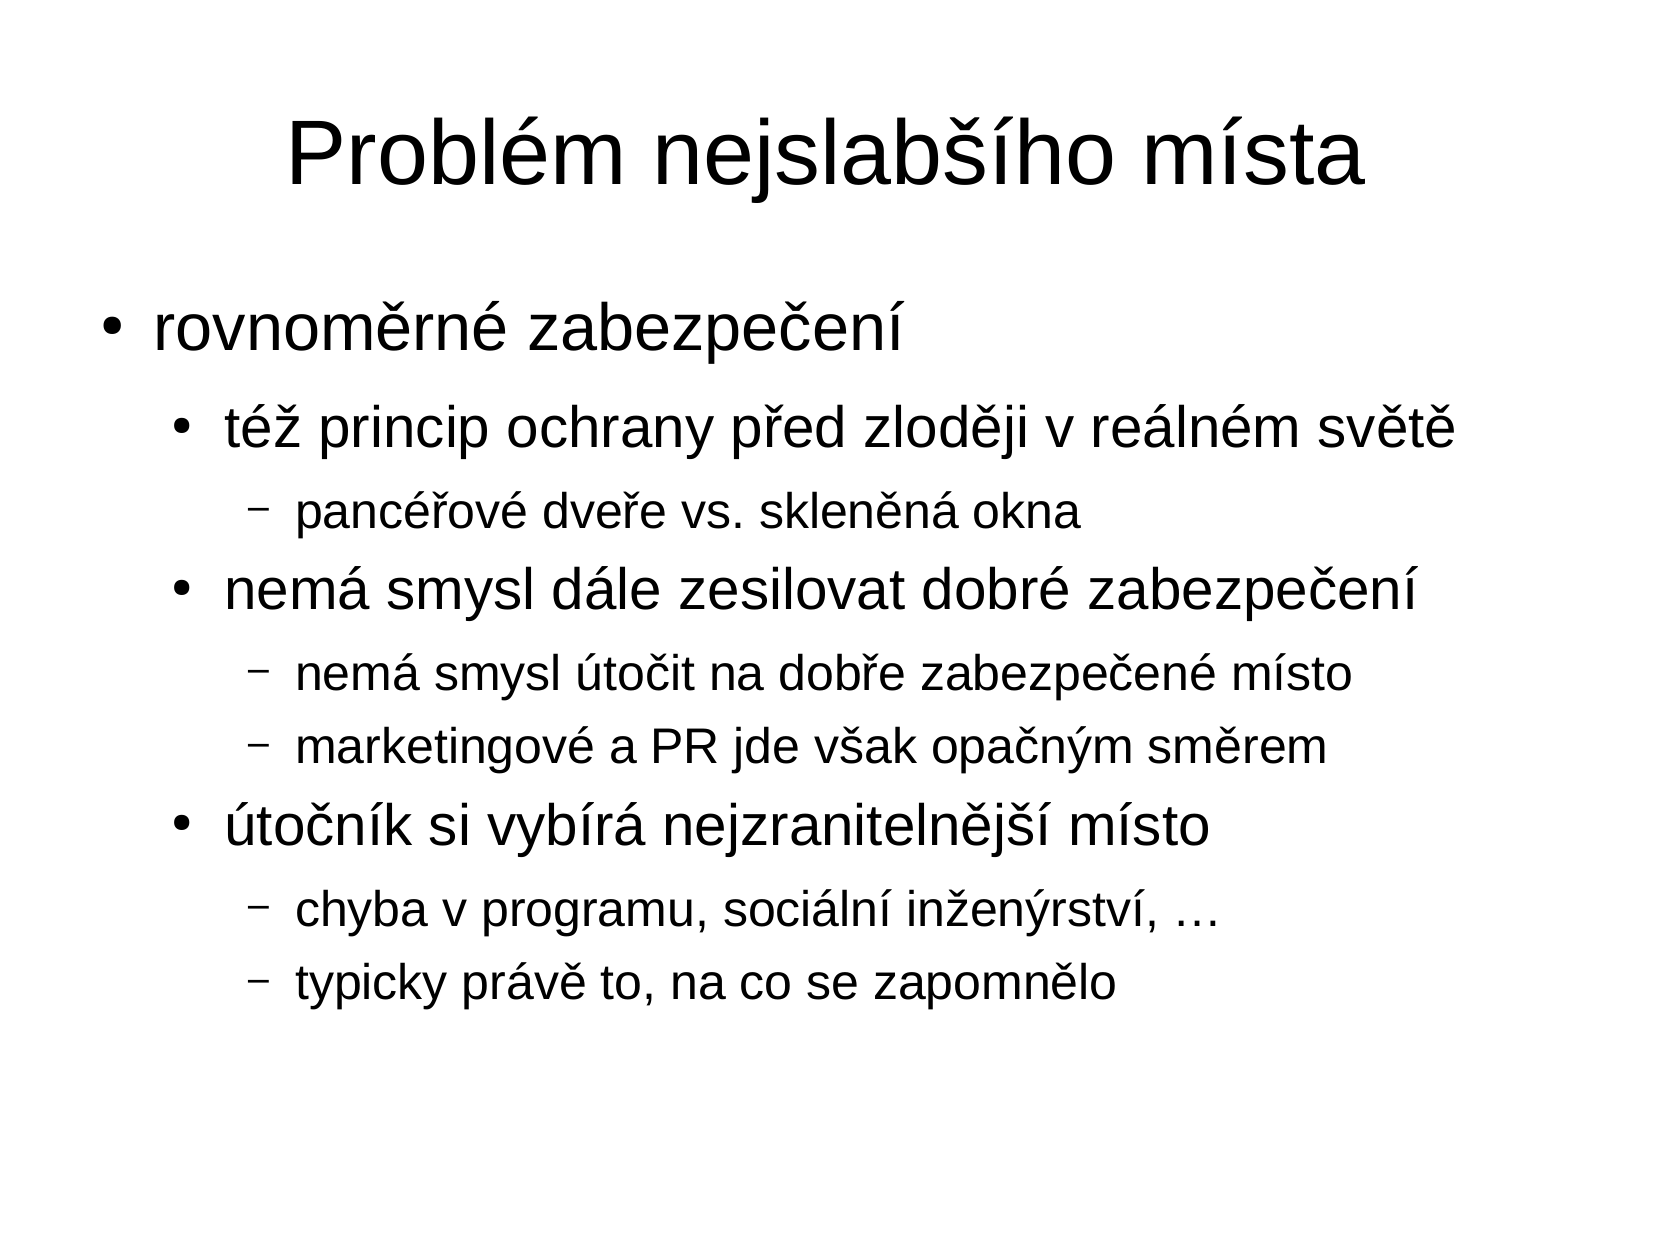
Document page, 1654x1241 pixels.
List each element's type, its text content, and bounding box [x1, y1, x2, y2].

list rovnoměrné zabezpečení též princip ochrany před zloději v reálném světě pancéřové dveře vs. skleněná okna nemá smysl dále zesilovat dobré zabezpečení nemá smysl útočit na dobře zabezpečené místo marketingové a PR jde však opačným směrem útočník si vybírá nejzranitelnější místo chyba v programu, sociální inženýrství, … typicky právě to, na co se zapomnělo [82, 290, 1571, 1094]
title Problém nejslabšího místa [82, 56, 1571, 250]
